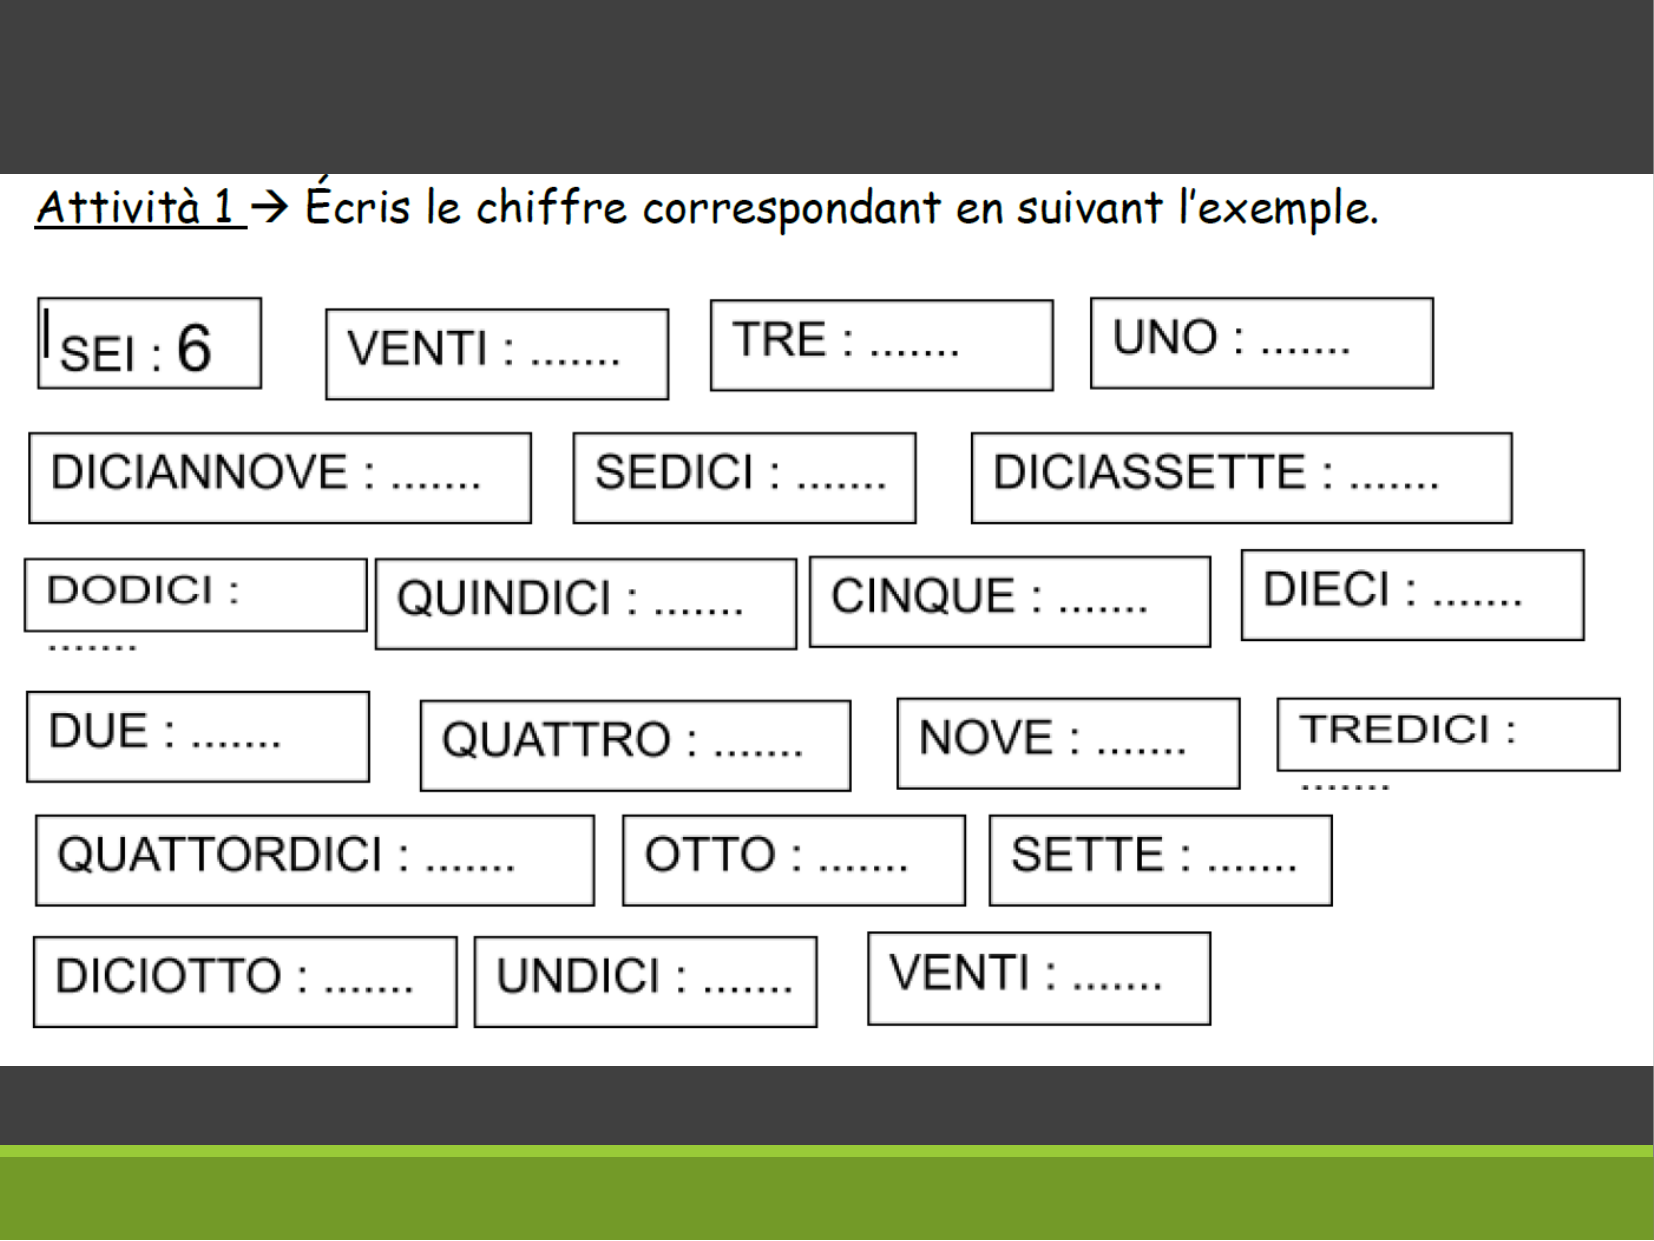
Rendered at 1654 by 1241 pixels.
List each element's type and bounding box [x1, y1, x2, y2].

picture [0, 174, 1654, 1066]
